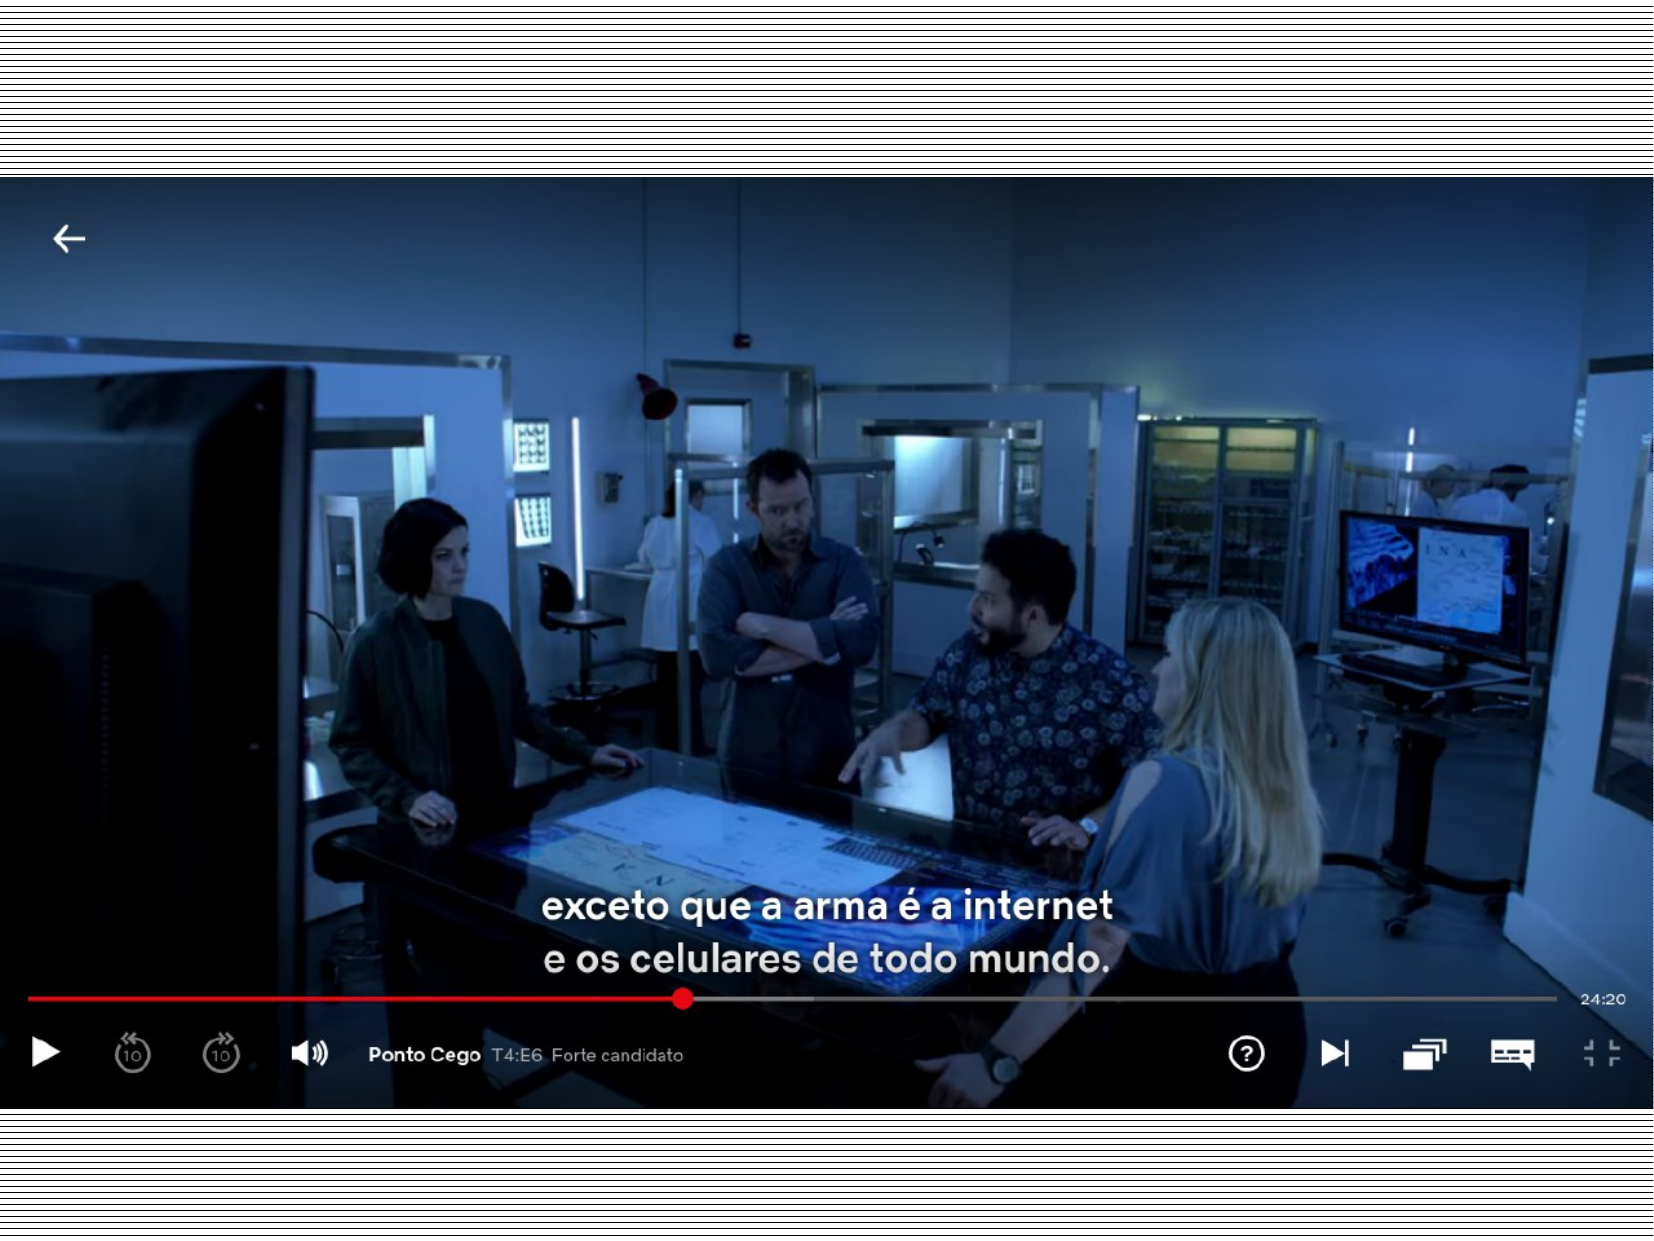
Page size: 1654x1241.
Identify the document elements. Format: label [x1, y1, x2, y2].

picture [0, 177, 1654, 1108]
